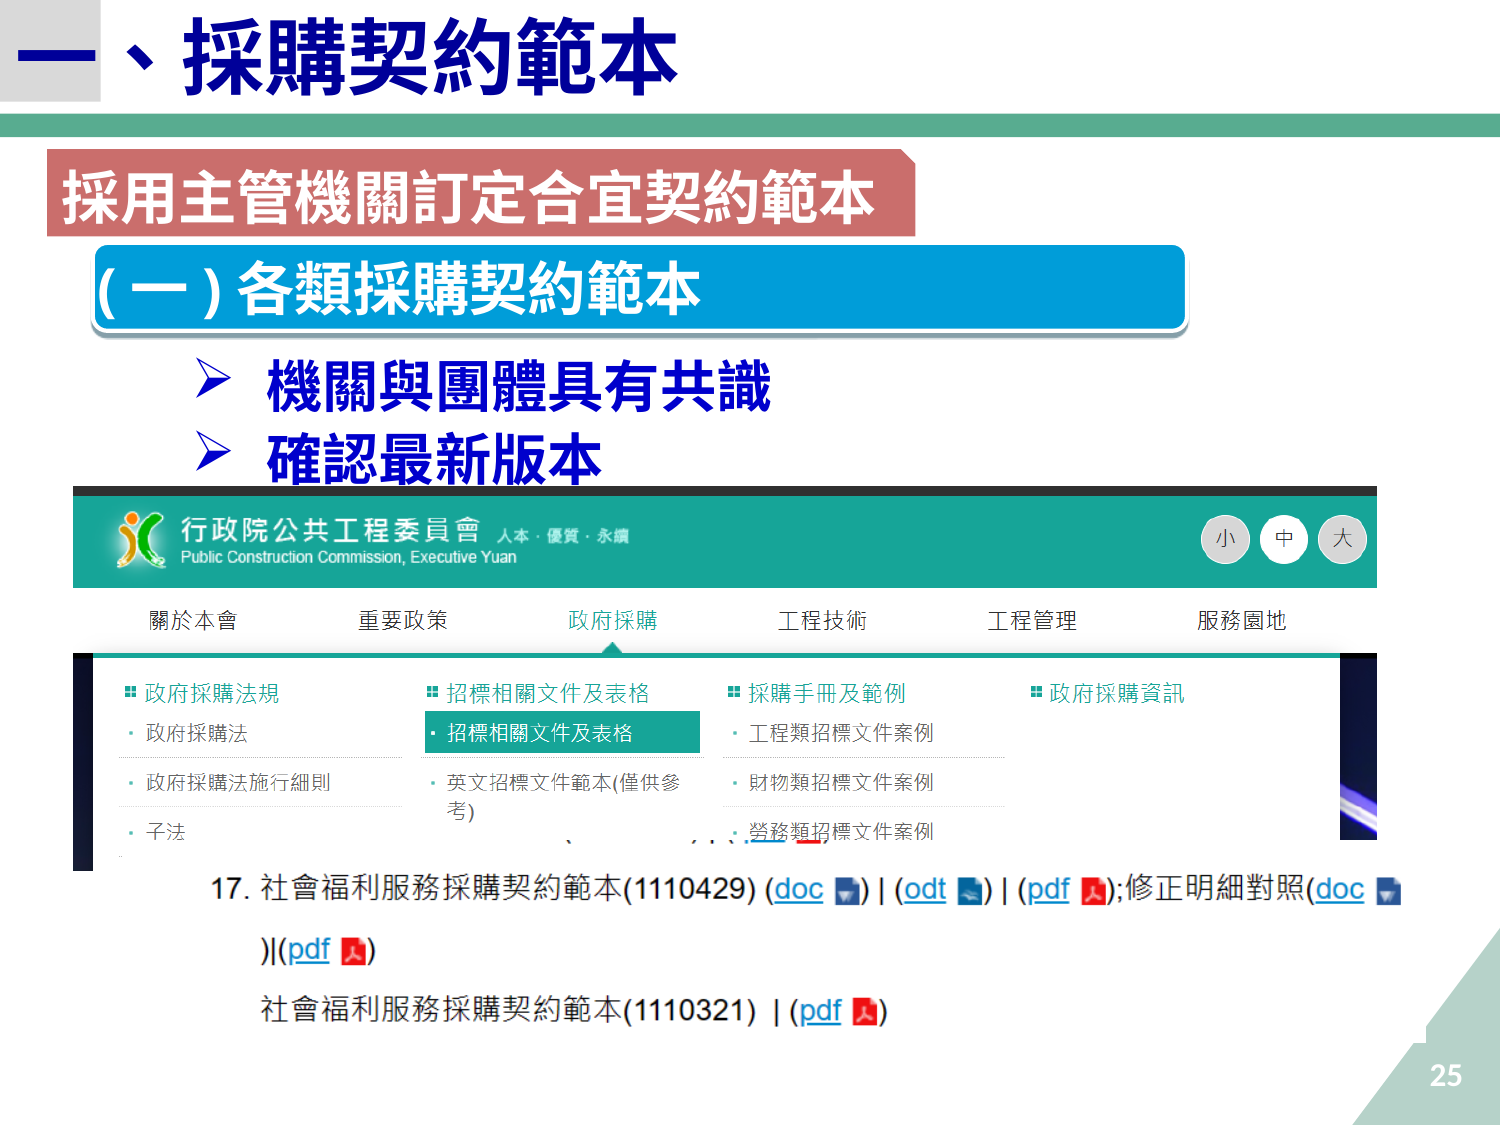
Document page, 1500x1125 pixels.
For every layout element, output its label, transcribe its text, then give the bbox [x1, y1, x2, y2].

text_box [1352, 927, 1500, 1125]
text_box 一、採購契約範本 [0, 0, 1465, 113]
text_box (一)各類採購契約範本 [92, 242, 1188, 331]
text_box 機關與團體具有共識 確認最新版本 [0, 265, 1376, 1010]
text_box 採用主管機關訂定合宜契約範本 [47, 149, 916, 237]
picture [73, 486, 1426, 1043]
slide_number <編號> [1128, 1042, 1478, 1103]
text_box [0, 113, 1500, 138]
